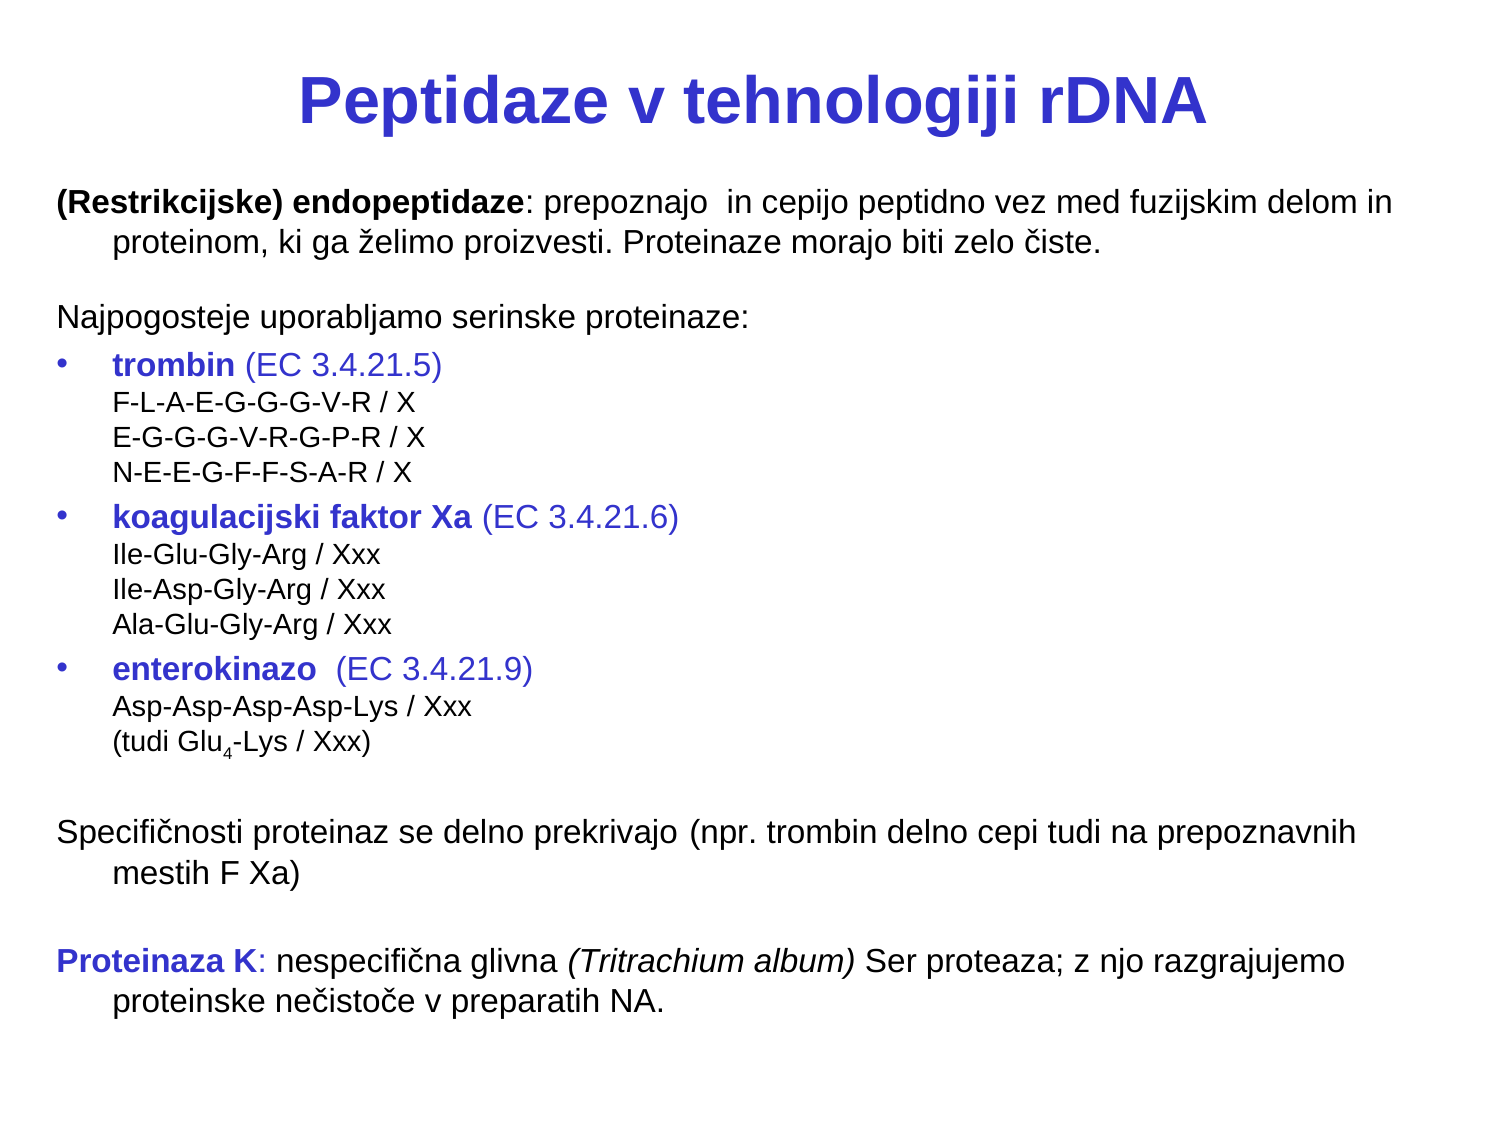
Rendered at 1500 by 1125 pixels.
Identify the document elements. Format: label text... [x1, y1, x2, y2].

list (Restrikcijske) endopeptidaze: prepoznajo in cepijo peptidno vez med fuzijskim delom in proteinom, ki ga želimo proizvesti. Proteinaze morajo biti zelo čiste. Najpogosteje uporabljamo serinske proteinaze: trombin (EC 3.4.21.5) F-L-A-E-G-G-G-V-R / X E-G-G-G-V-R-G-P-R / X N-E-E-G-F-F-S-A-R / X koagulacijski faktor Xa (EC 3.4.21.6) Ile-Glu-Gly-Arg / Xxx Ile-Asp-Gly-Arg / Xxx Ala-Glu-Gly-Arg / Xxx enterokinazo (EC 3.4.21.9) Asp-Asp-Asp-Asp-Lys / Xxx (tudi Glu4-Lys / Xxx) Specifičnosti proteinaz se delno prekrivajo (npr. trombin delno cepi tudi na prepoznavnih mestih F Xa) Proteinaza K: nespecifična glivna (Tritrachium album) Ser proteaza; z njo razgrajujemo proteinske nečistoče v preparatih NA. [41, 173, 1459, 1031]
title Peptidaze v tehnologiji rDNA [116, 49, 1392, 145]
